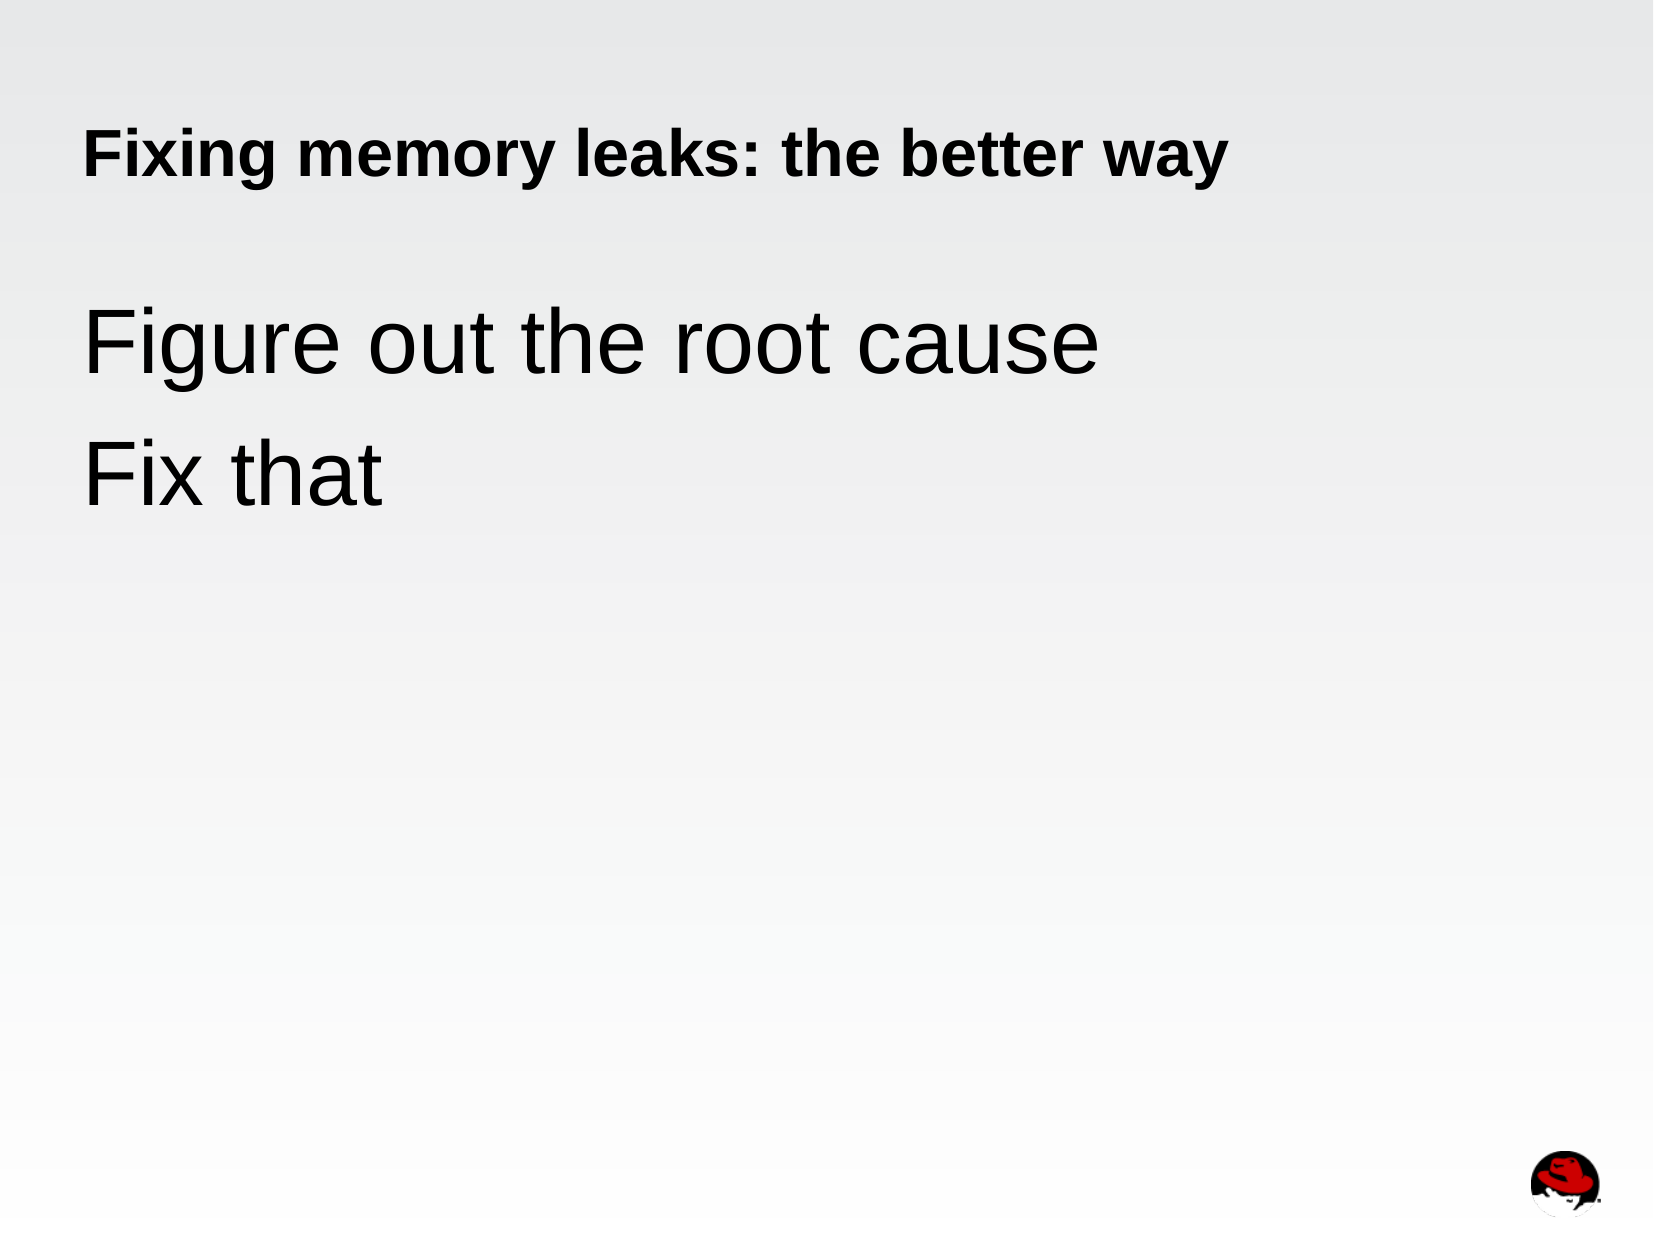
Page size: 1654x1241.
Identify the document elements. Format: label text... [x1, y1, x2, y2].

list Figure out the root cause Fix that [82, 290, 1571, 1095]
picture [0, 0, 1654, 1241]
title Fixing memory leaks: the better way [82, 56, 1571, 250]
